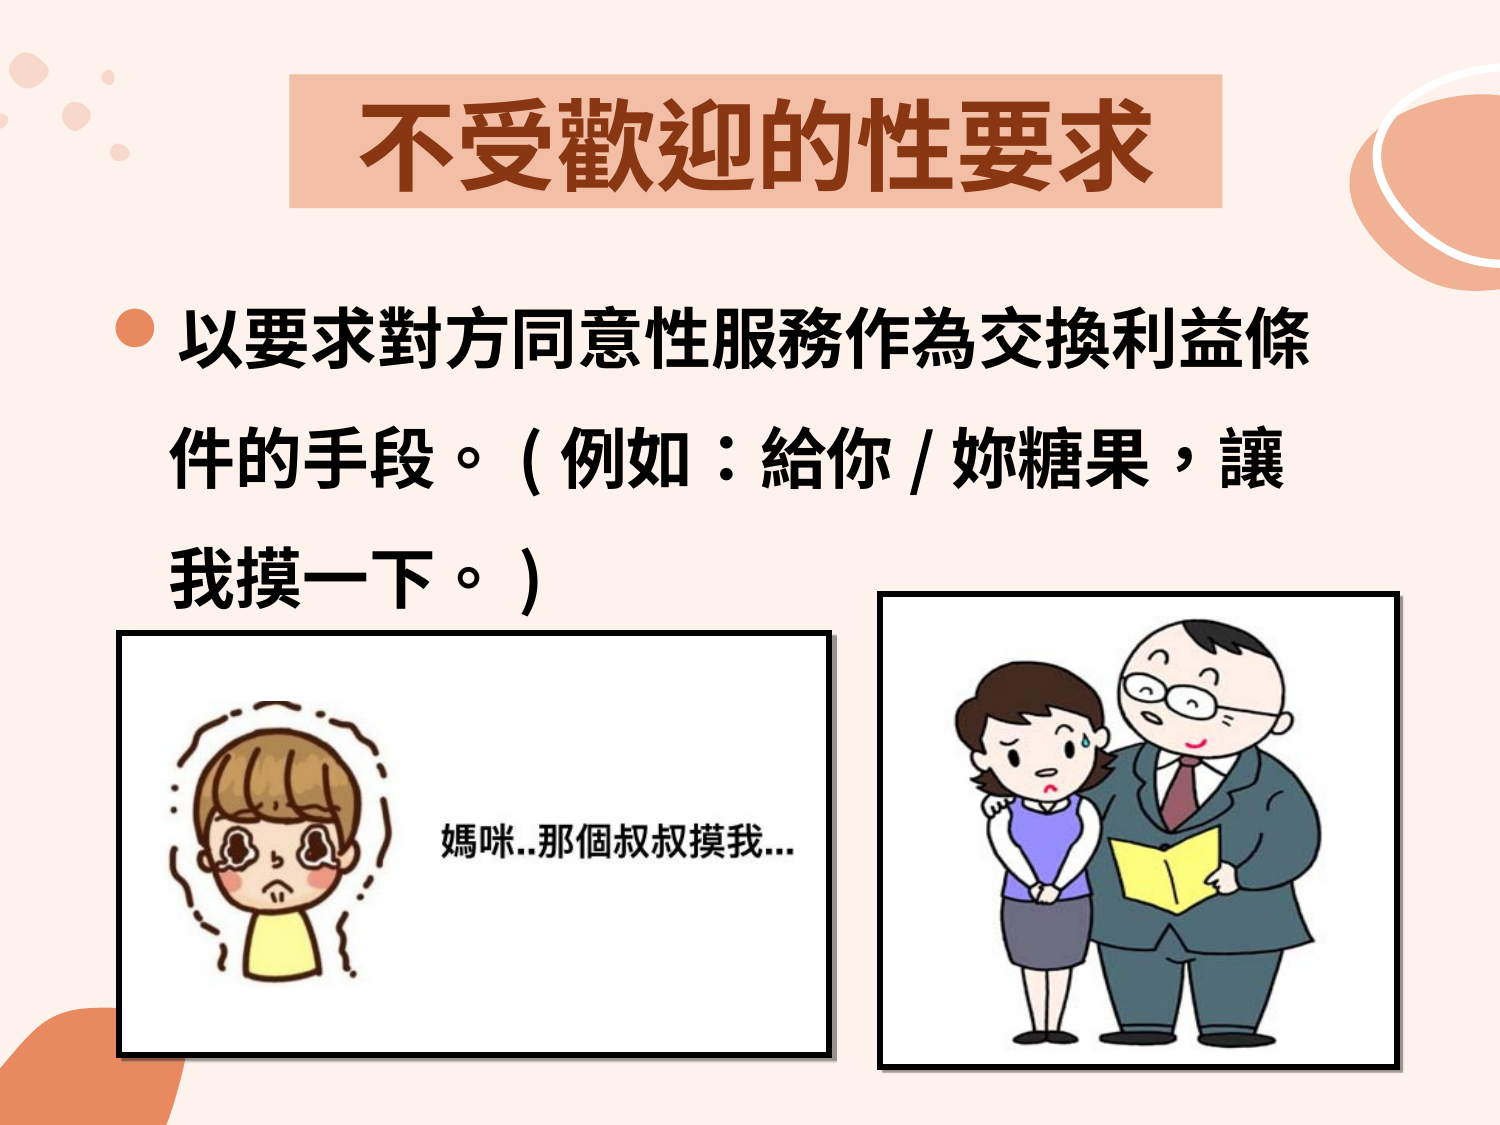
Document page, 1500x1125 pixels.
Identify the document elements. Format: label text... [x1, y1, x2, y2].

picture [931, 605, 1345, 1056]
list 以要求對方同意性服務作為交換利益條件的手段。(例如：給你/妳糖果，讓我摸一下。) [95, 241, 1336, 918]
text_box [9, 52, 49, 89]
text_box [0, 633, 830, 1125]
text_box 不受歡迎的性要求 [148, 30, 1365, 219]
text_box [1349, 66, 1500, 291]
text_box [109, 143, 130, 162]
picture [141, 701, 809, 988]
text_box [101, 69, 115, 85]
text_box [0, 113, 9, 129]
text_box [879, 594, 1397, 1067]
text_box [62, 101, 91, 132]
